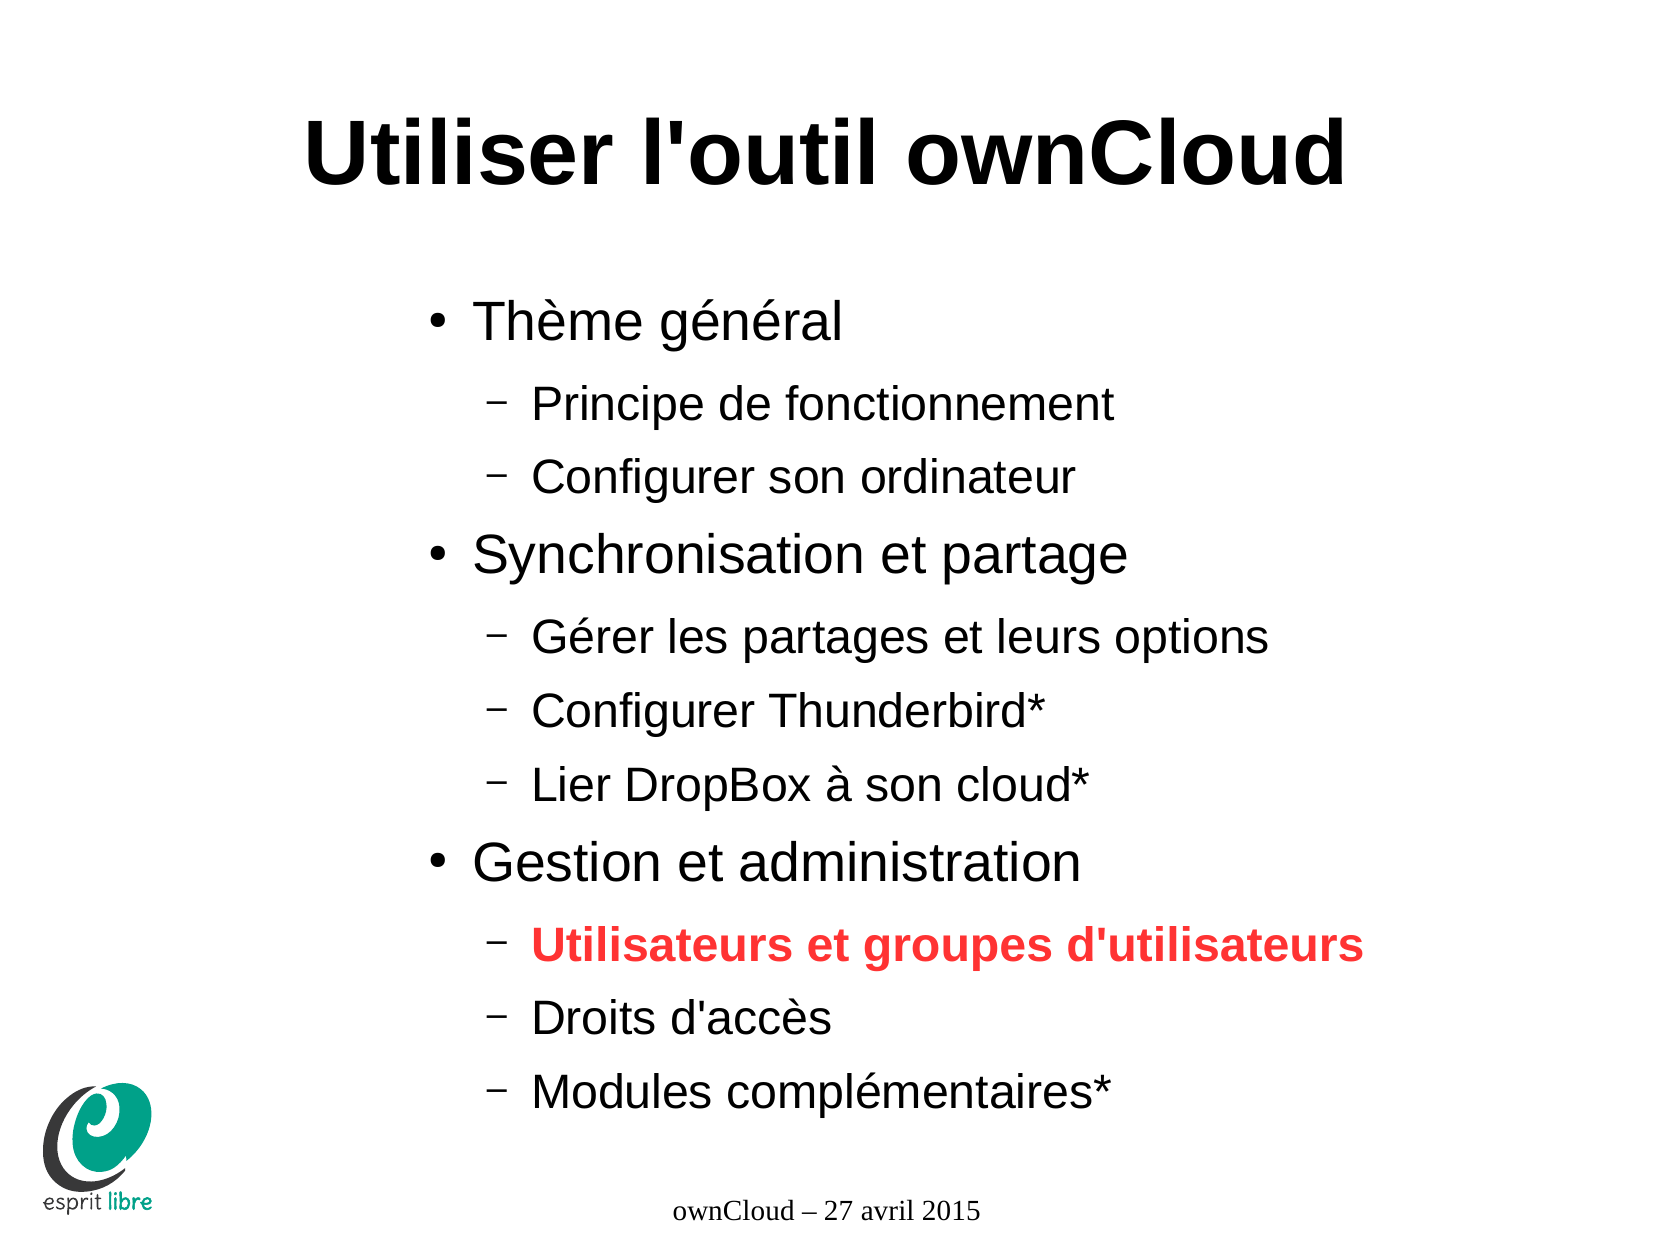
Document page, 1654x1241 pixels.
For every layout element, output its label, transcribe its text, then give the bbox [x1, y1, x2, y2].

title Utiliser l'outil ownCloud [82, 49, 1571, 257]
list Thème général Principe de fonctionnement Configurer son ordinateur Synchronisation et partage Gérer les partages et leurs options Configurer Thunderbird* Lier DropBox à son cloud* Gestion et administration Utilisateurs et groupes d'utilisateurs Droits d'accès Modules complémentaires* [413, 290, 1571, 1123]
